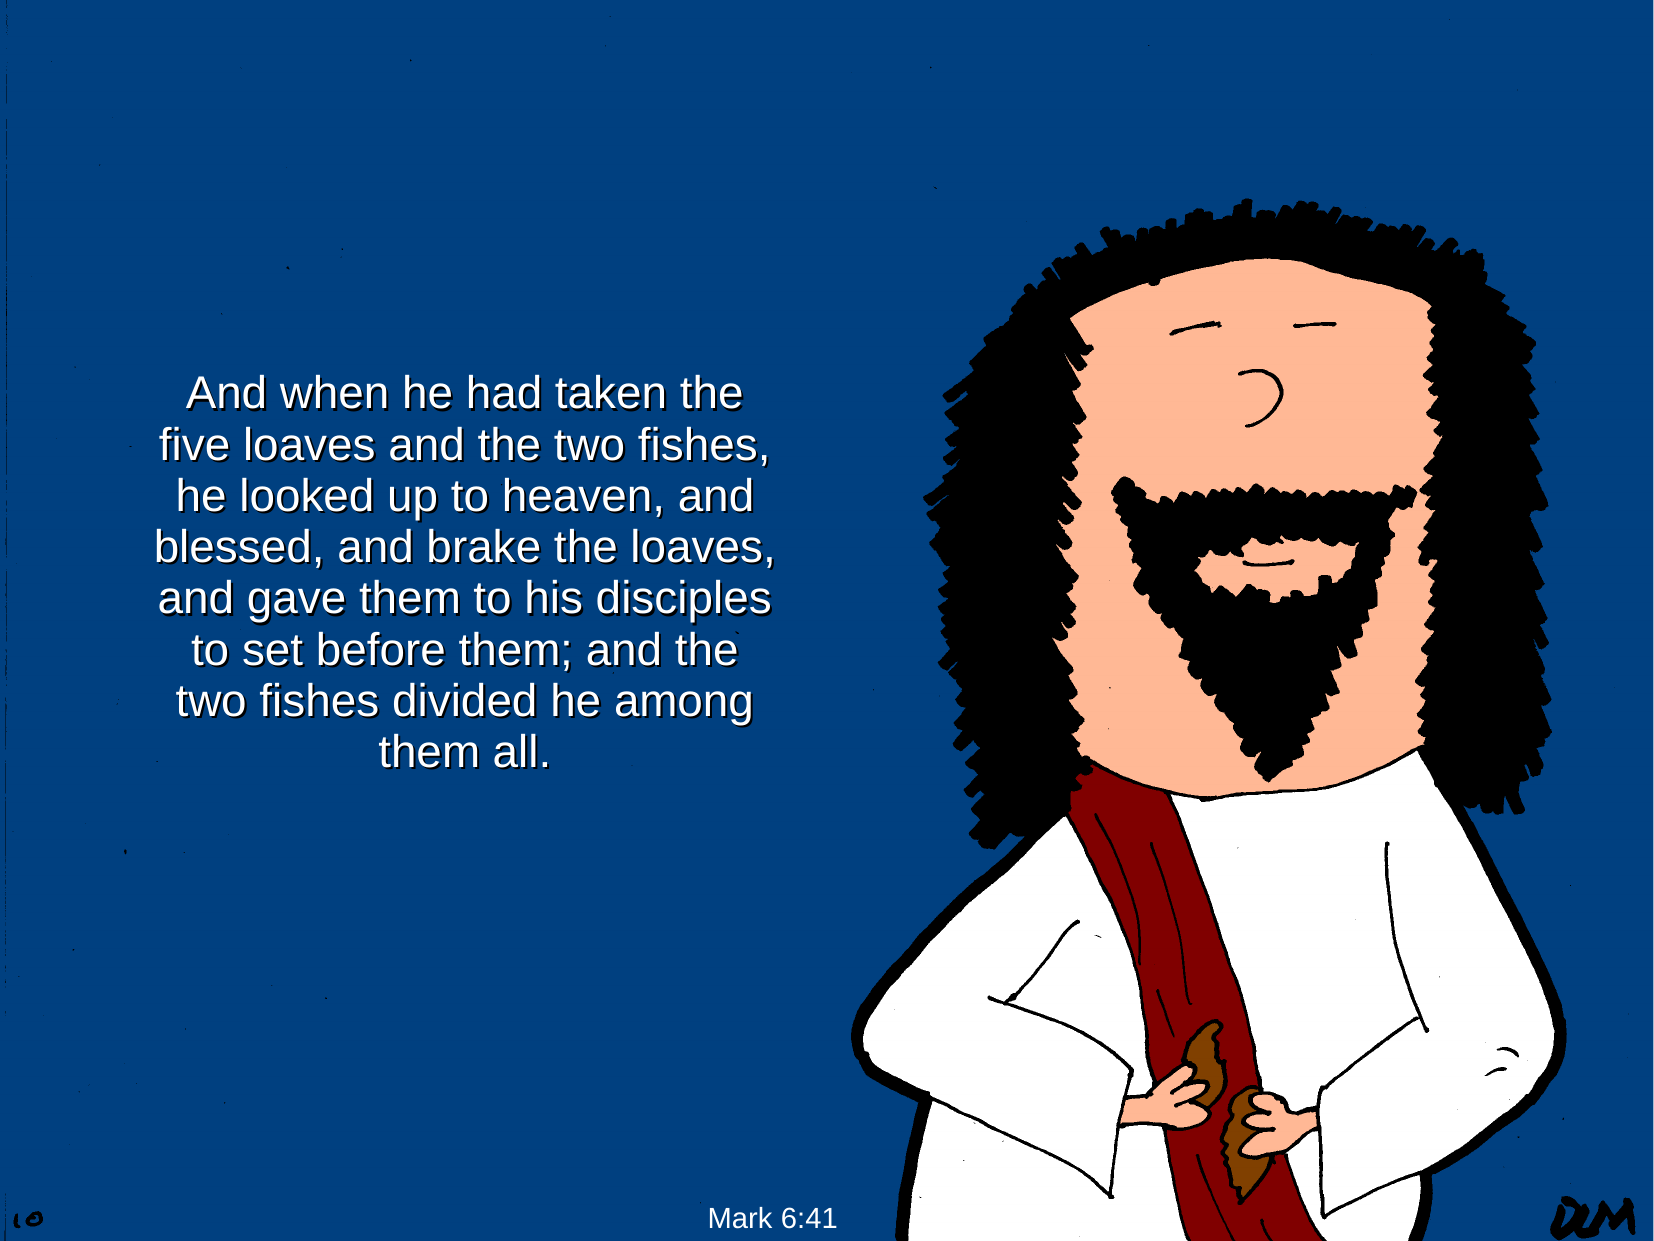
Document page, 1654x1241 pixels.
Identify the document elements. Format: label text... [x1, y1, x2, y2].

picture [0, 0, 1654, 1241]
text_box Mark 6:41 [630, 1161, 916, 1241]
text_box And when he had taken the five loaves and the two fishes, he looked up to heaven, and blessed, and brake the loaves, and gave them to his disciples to set before them; and the two fishes divided he among them all. [135, 360, 796, 784]
